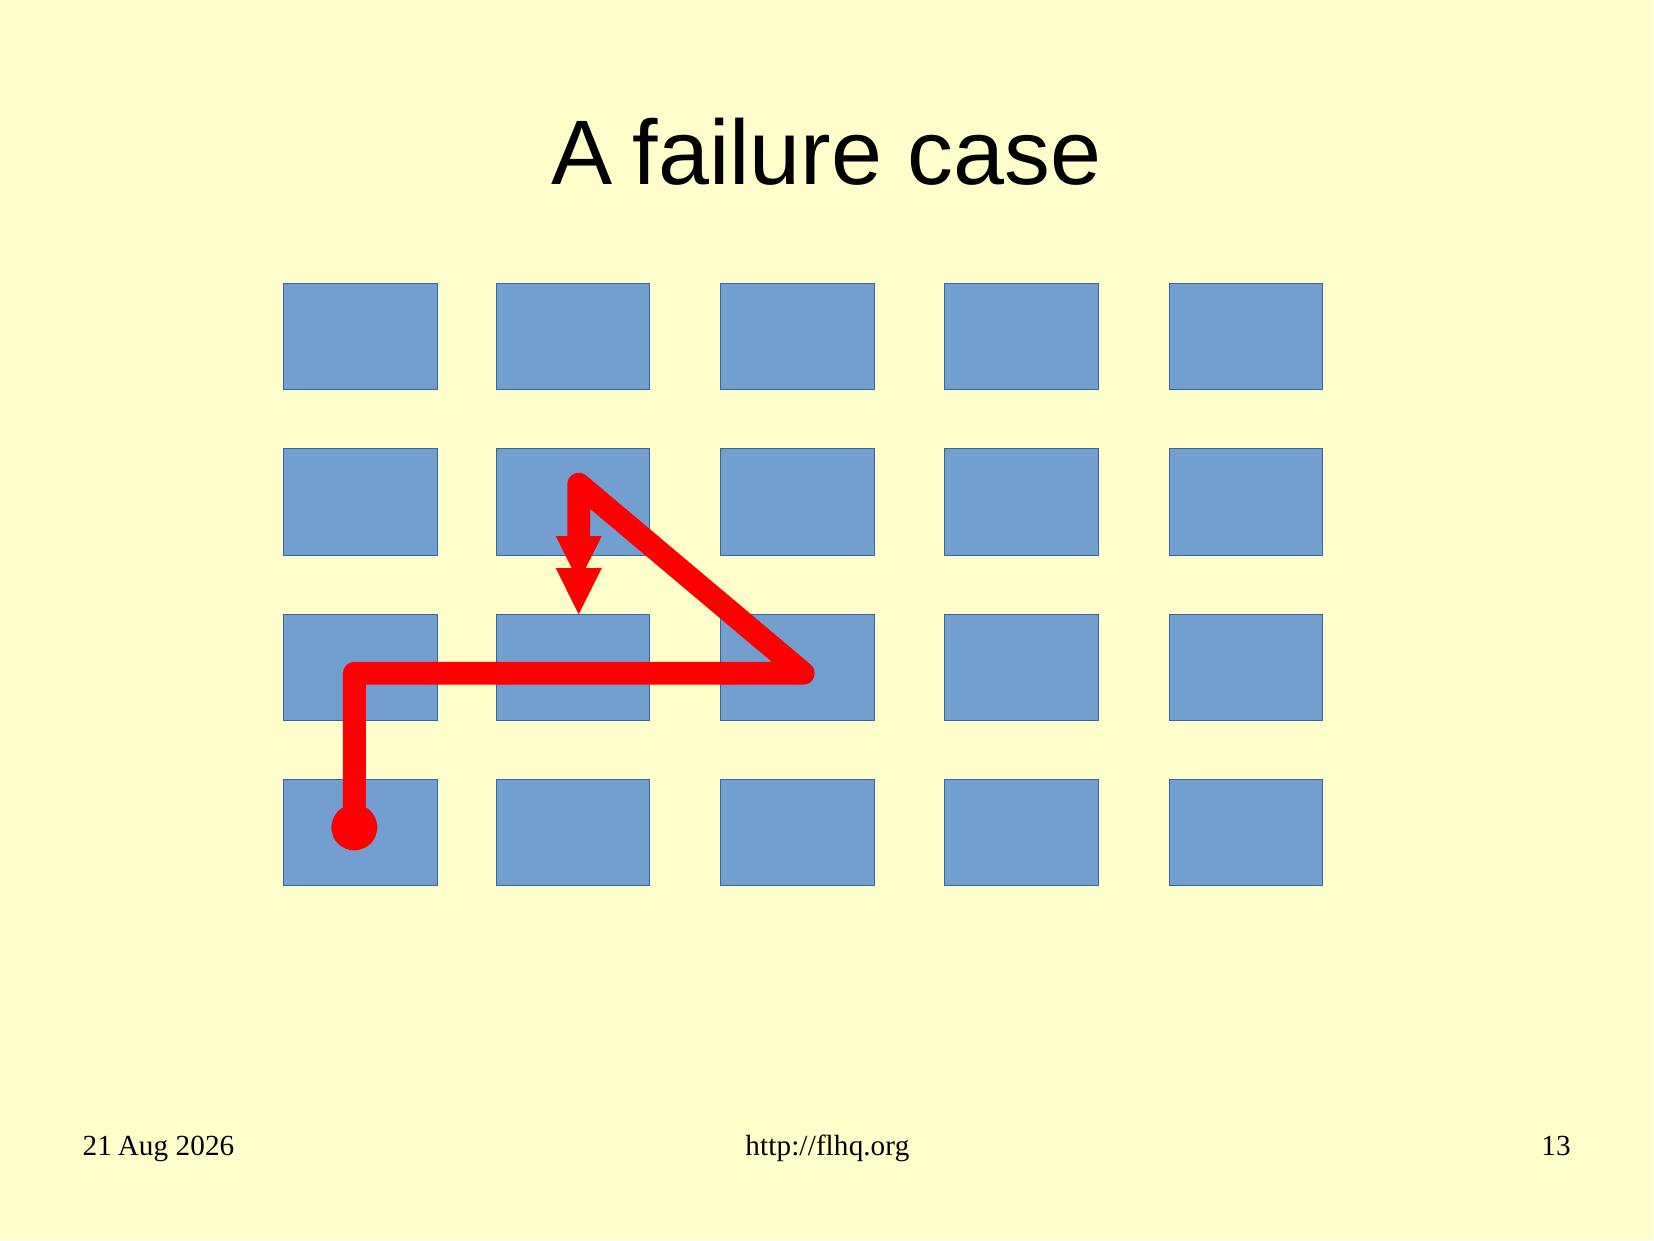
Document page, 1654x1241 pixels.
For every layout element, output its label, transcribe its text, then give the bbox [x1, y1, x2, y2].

text_box [1169, 779, 1323, 886]
text_box [720, 779, 875, 886]
text_box [720, 620, 769, 661]
text_box [720, 614, 875, 721]
text_box [591, 511, 644, 556]
text_box [366, 685, 438, 721]
text_box [944, 614, 1099, 721]
text_box [283, 283, 438, 390]
text_box [944, 448, 1099, 556]
text_box [283, 448, 438, 556]
text_box [496, 614, 650, 661]
text_box [496, 283, 650, 390]
text_box [496, 448, 650, 556]
text_box [496, 779, 650, 886]
text_box [1169, 448, 1323, 556]
text_box [1169, 614, 1323, 721]
text_box [944, 283, 1099, 390]
text_box [720, 448, 875, 556]
text_box [283, 779, 438, 886]
text_box [720, 283, 875, 390]
text_box [496, 685, 650, 721]
text_box [283, 614, 438, 721]
title A failure case [82, 49, 1571, 257]
text_box [944, 779, 1099, 886]
text_box [1169, 283, 1323, 390]
